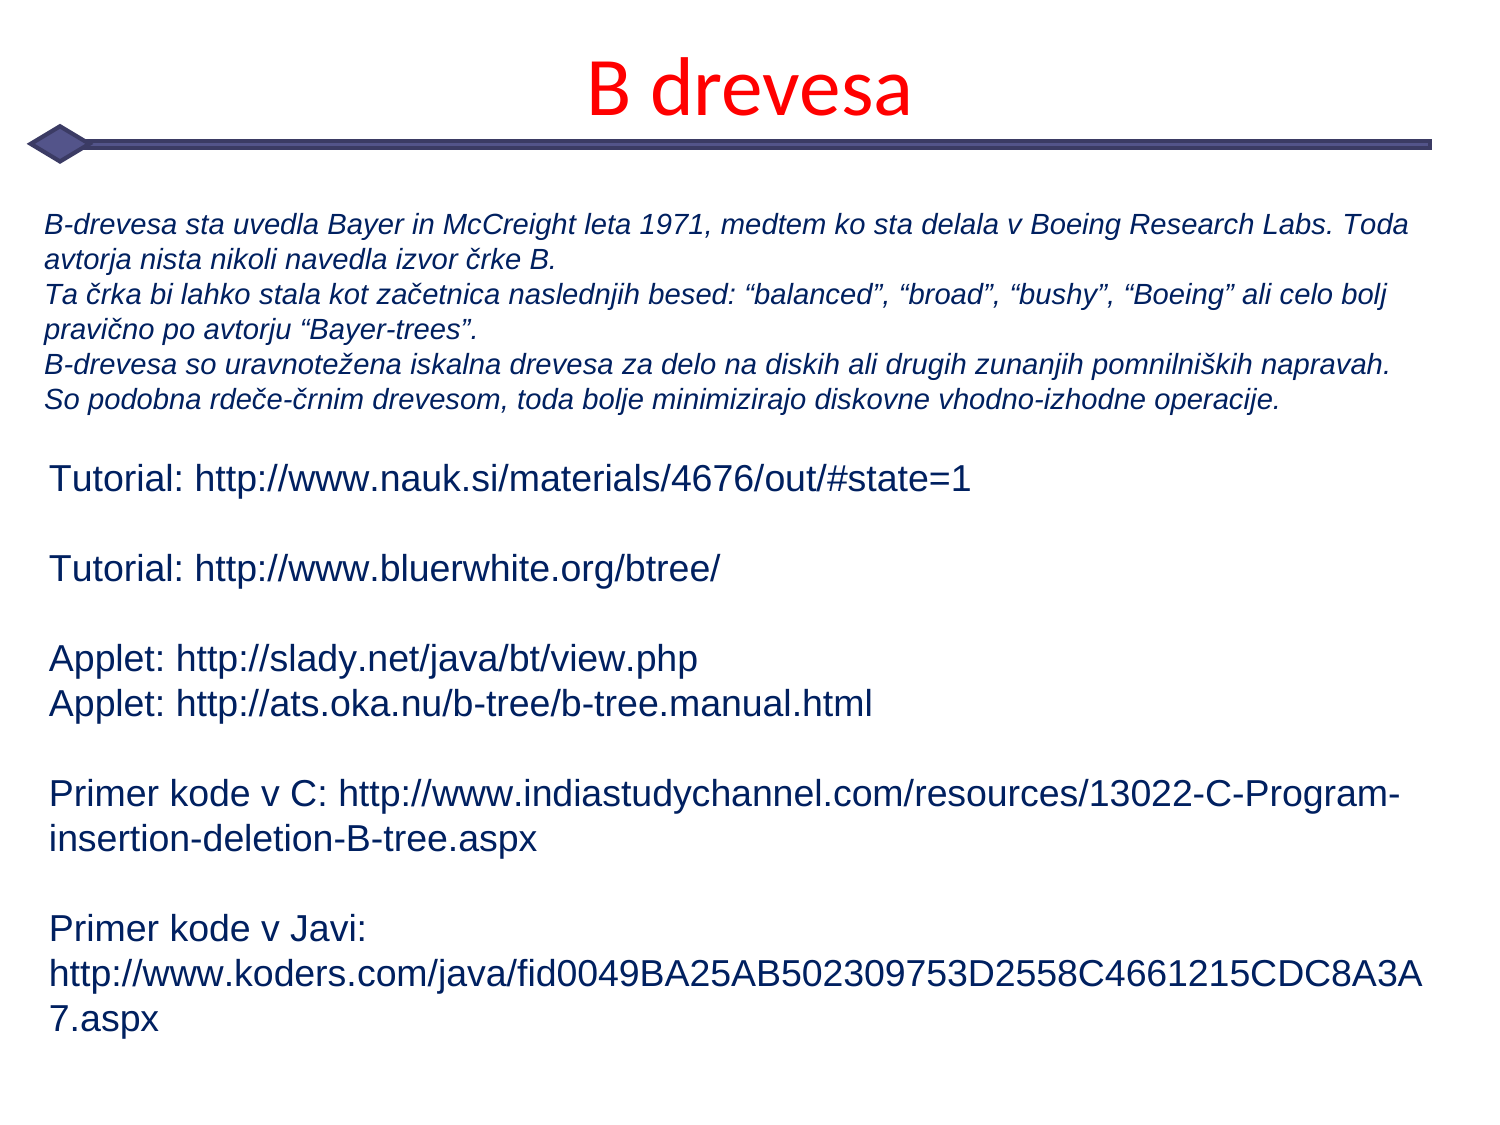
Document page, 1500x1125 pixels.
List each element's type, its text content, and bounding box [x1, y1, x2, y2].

text_box B-drevesa sta uvedla Bayer in McCreight leta 1971, medtem ko sta delala v Boeing Research Labs. Toda avtorja nista nikoli navedla izvor črke B. Ta črka bi lahko stala kot začetnica naslednjih besed: “balanced”, “broad”, “bushy”, “Boeing” ali celo bolj pravično po avtorju “Bayer-trees”. B-drevesa so uravnotežena iskalna drevesa za delo na diskih ali drugih zunanjih pomnilniških napravah. So podobna rdeče-črnim drevesom, toda bolje minimizirajo diskovne vhodno-izhodne operacije. [29, 197, 1447, 424]
title B drevesa [75, 23, 1426, 141]
text_box Tutorial: http://www.nauk.si/materials/4676/out/#state=1 Tutorial: http://www.bluerwhite.org/btree/ Applet: http://slady.net/java/bt/view.php Applet: http://ats.oka.nu/b-tree/b-tree.manual.html Primer kode v C: http://www.indiastudychannel.com/resources/13022-C-Program-insertion-deletion-B-tree.aspx Primer kode v Javi: http://www.koders.com/java/fid0049BA25AB502309753D2558C4661215CDC8A3A7.aspx [34, 446, 1447, 1092]
